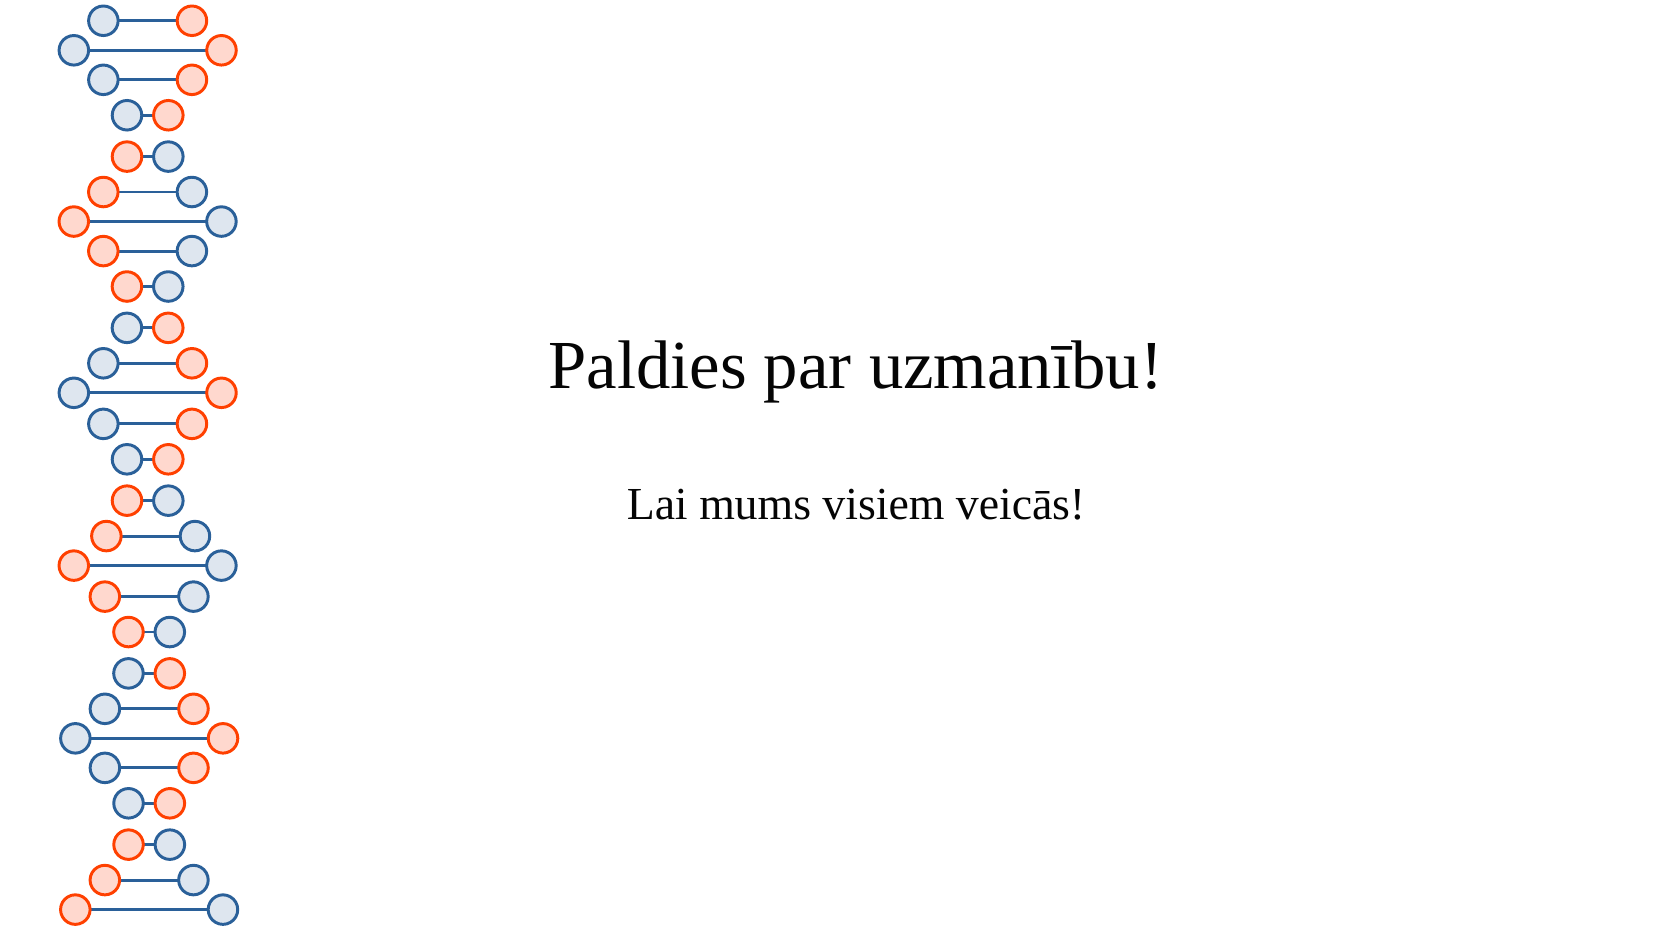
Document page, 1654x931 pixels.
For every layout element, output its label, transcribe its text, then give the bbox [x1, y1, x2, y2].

title Paldies par uzmanību! Lai mums visiem veicās! [177, 295, 1536, 562]
